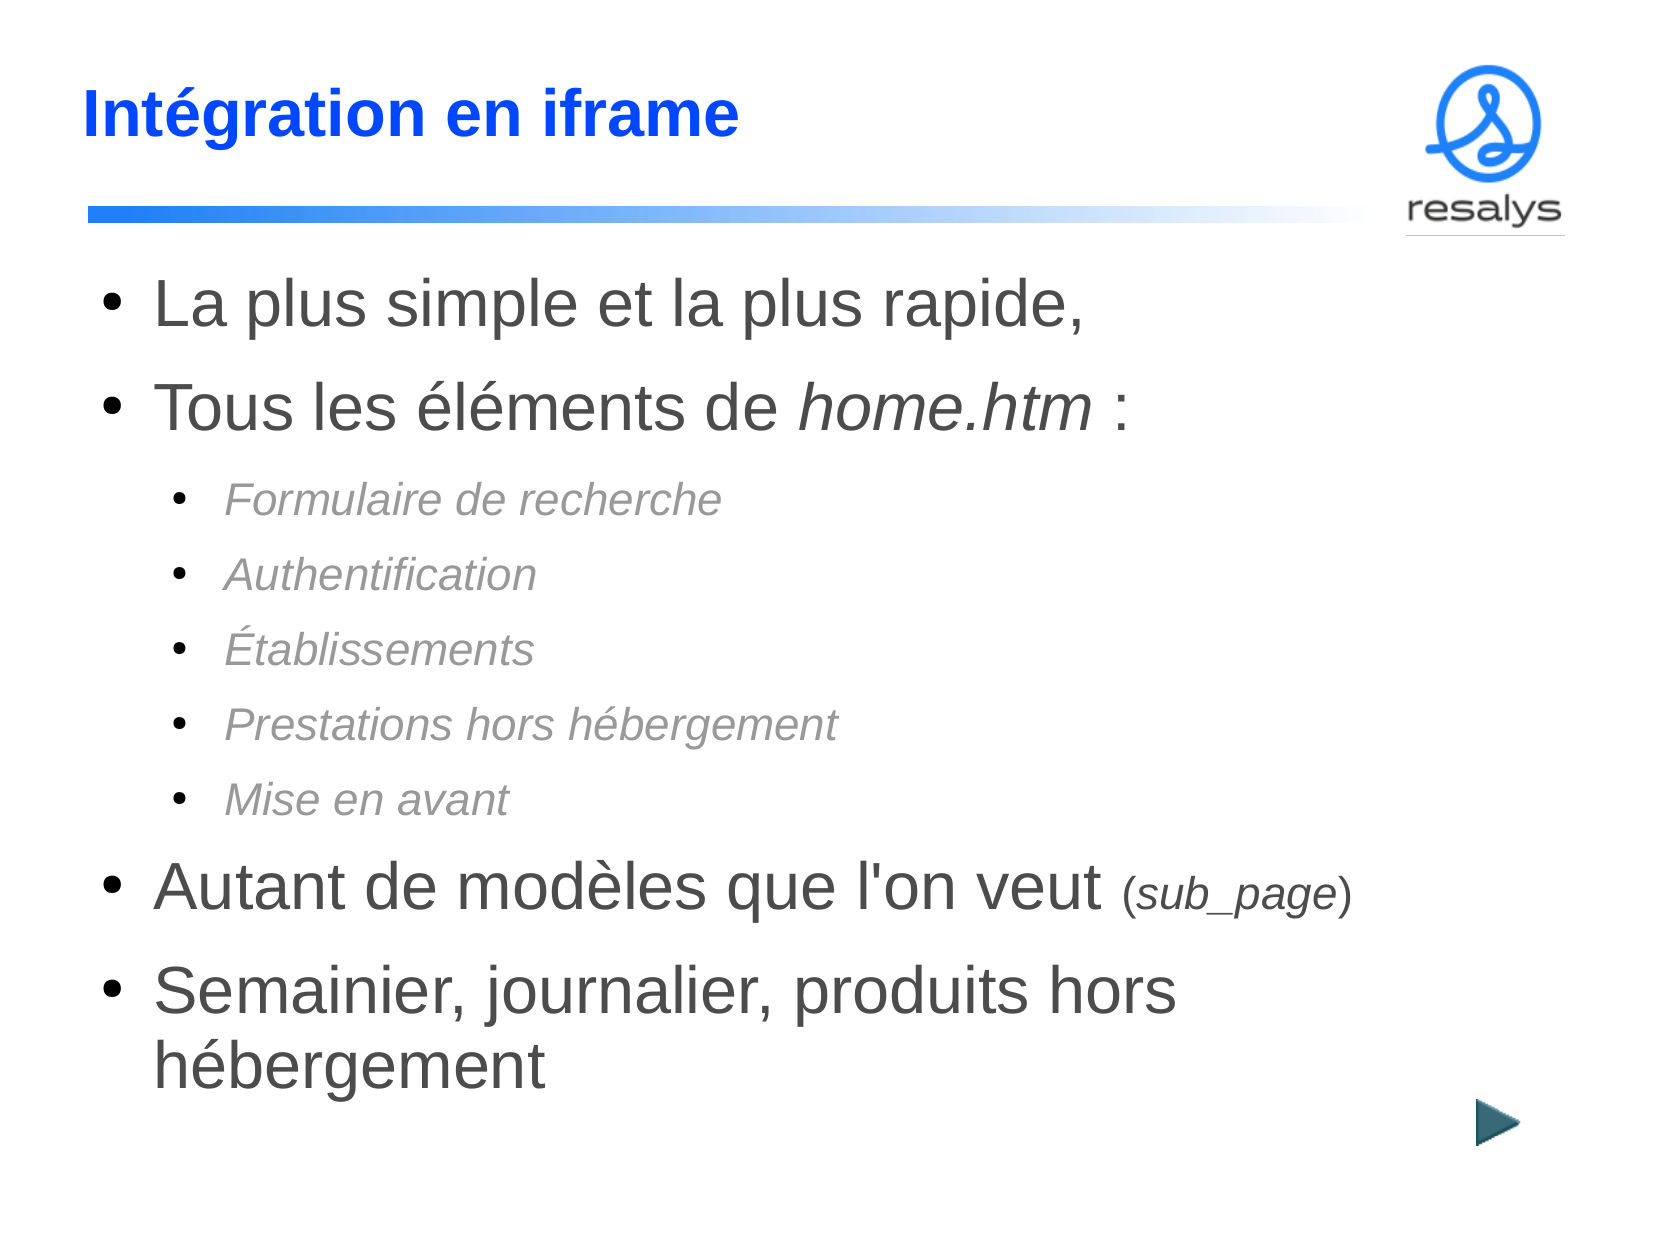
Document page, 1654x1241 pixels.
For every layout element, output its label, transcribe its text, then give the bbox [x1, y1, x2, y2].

title Intégration en iframe [82, 49, 1359, 178]
picture [1476, 1099, 1524, 1146]
picture [88, 58, 1565, 237]
list La plus simple et la plus rapide, Tous les éléments de home.htm : Formulaire de recherche Authentification Établissements Prestations hors hébergement Mise en avant Autant de modèles que l'on veut (sub_page) Semainier, journalier, produits hors hébergement [82, 265, 1571, 1109]
